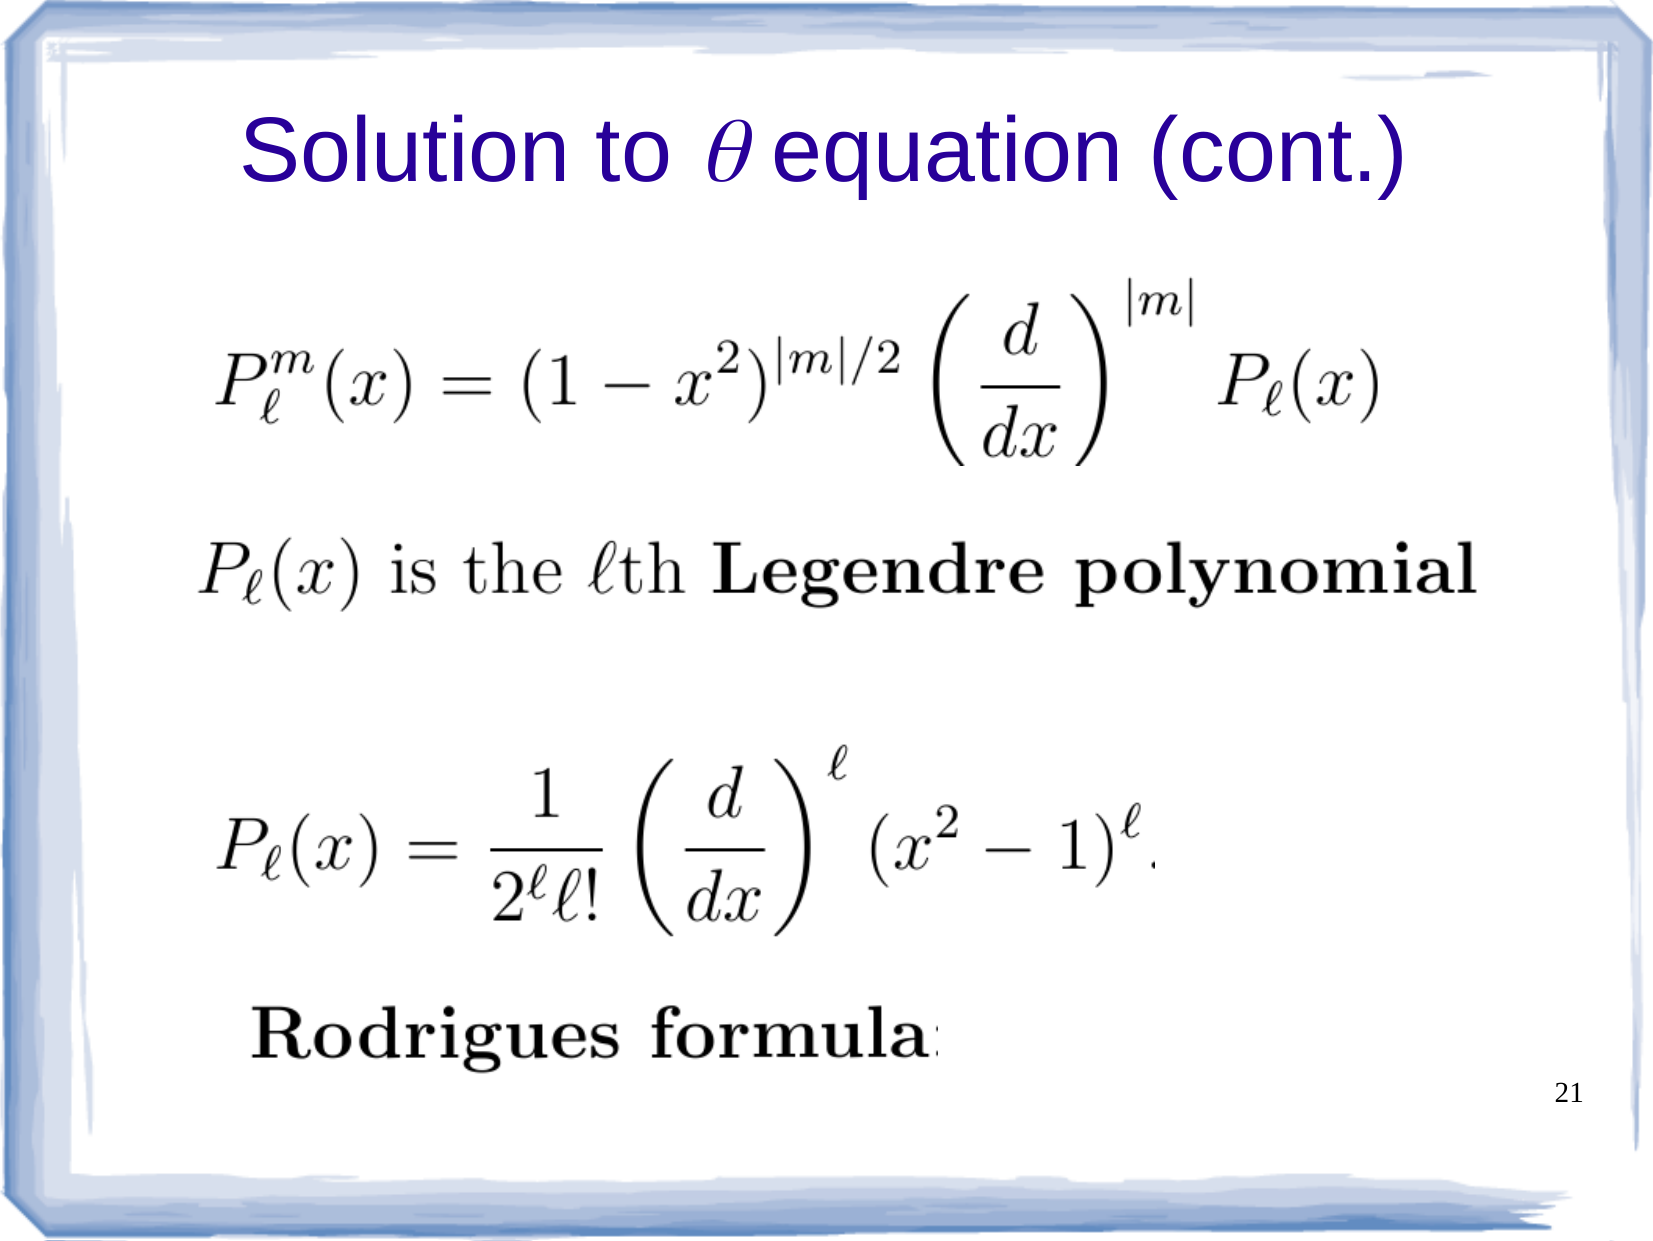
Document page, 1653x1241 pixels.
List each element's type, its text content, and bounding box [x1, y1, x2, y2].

picture [0, 0, 1653, 1241]
title Solution to q equation (cont.) [82, 49, 1567, 253]
